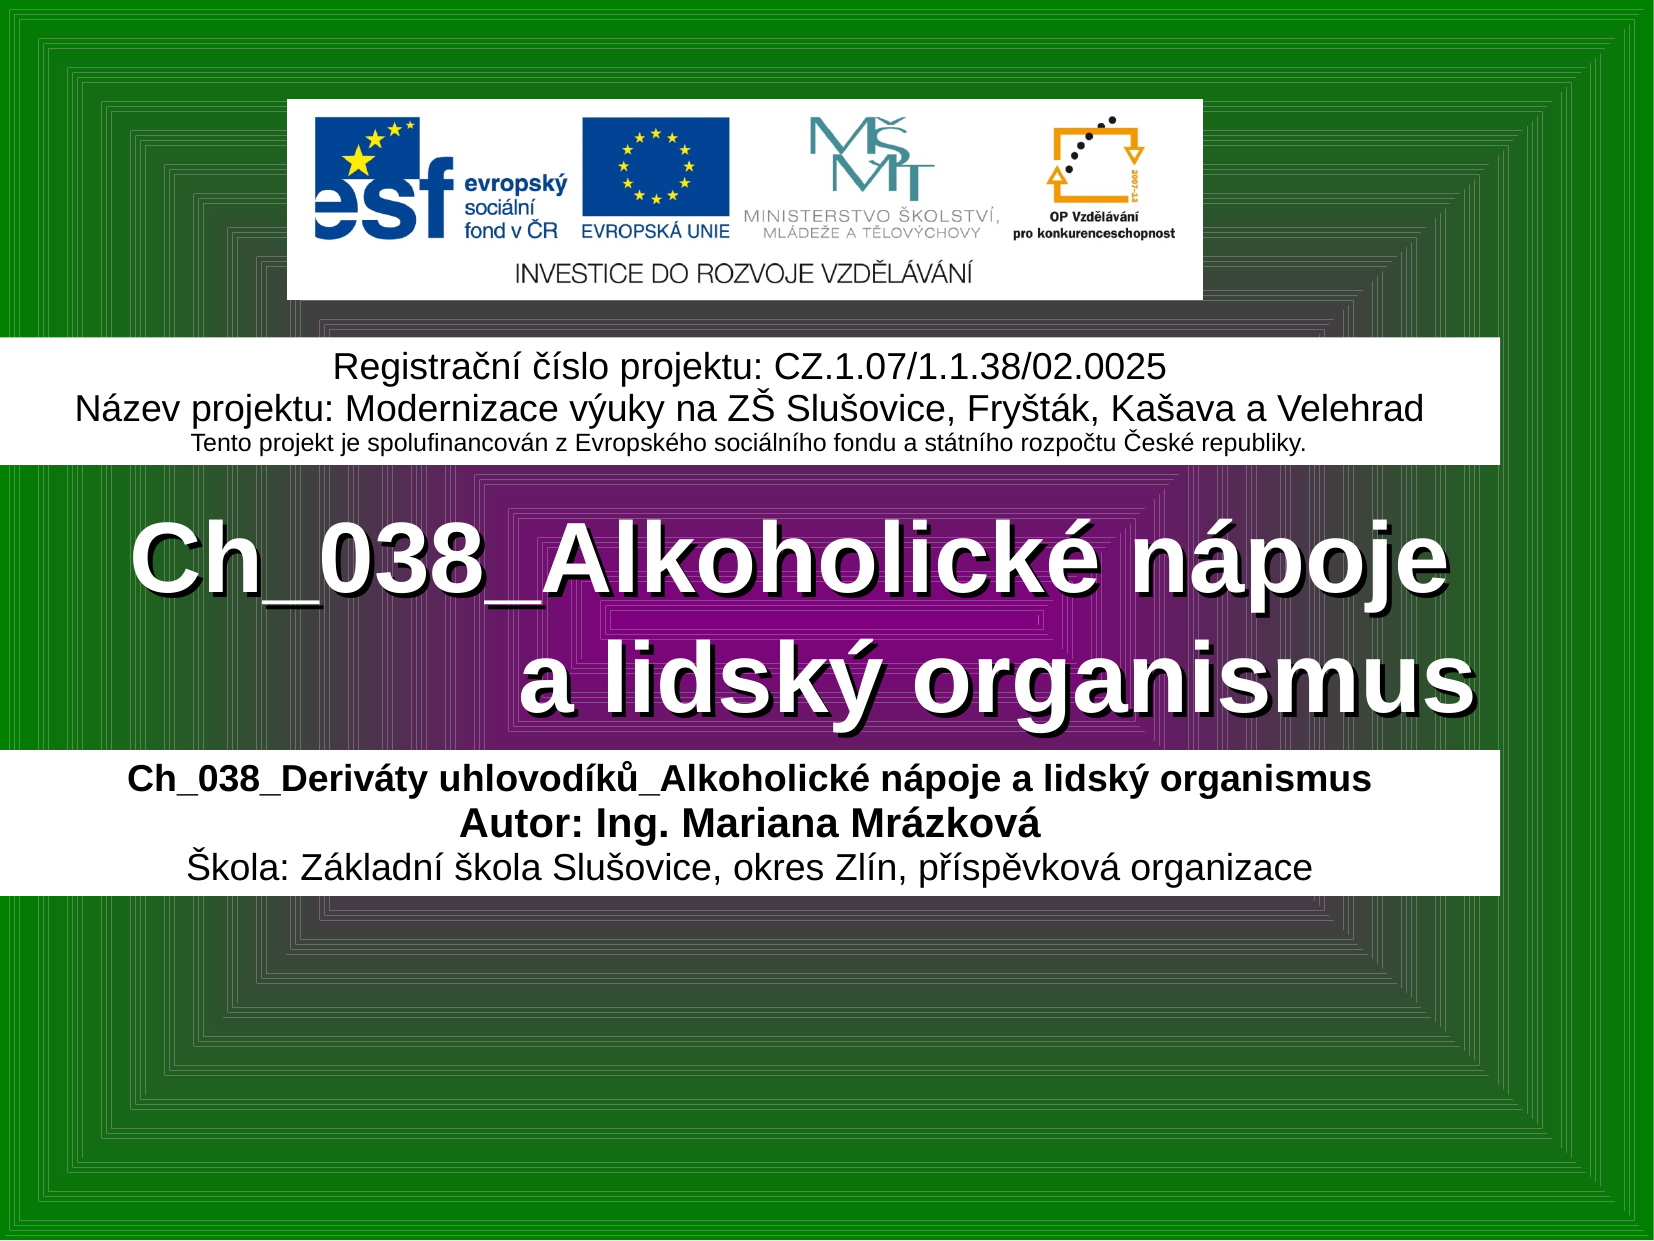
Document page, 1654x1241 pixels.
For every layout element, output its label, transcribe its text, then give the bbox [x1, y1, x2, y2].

title Ch_038_Alkoholické nápoje a lidský organismus [115, 484, 1539, 741]
text_box Ch_038_Deriváty uhlovodíků_Alkoholické nápoje a lidský organismus Autor: Ing. Mariana Mrázková Škola: Základní škola Slušovice, okres Zlín, příspěvková organizace [0, 750, 1501, 896]
text_box Registrační číslo projektu: CZ.1.07/1.1.38/02.0025 Název projektu: Modernizace výuky na ZŠ Slušovice, Fryšták, Kašava a Velehrad Tento projekt je spolufinancován z Evropského sociálního fondu a státního rozpočtu České republiky. [0, 337, 1501, 465]
picture [287, 99, 1203, 300]
